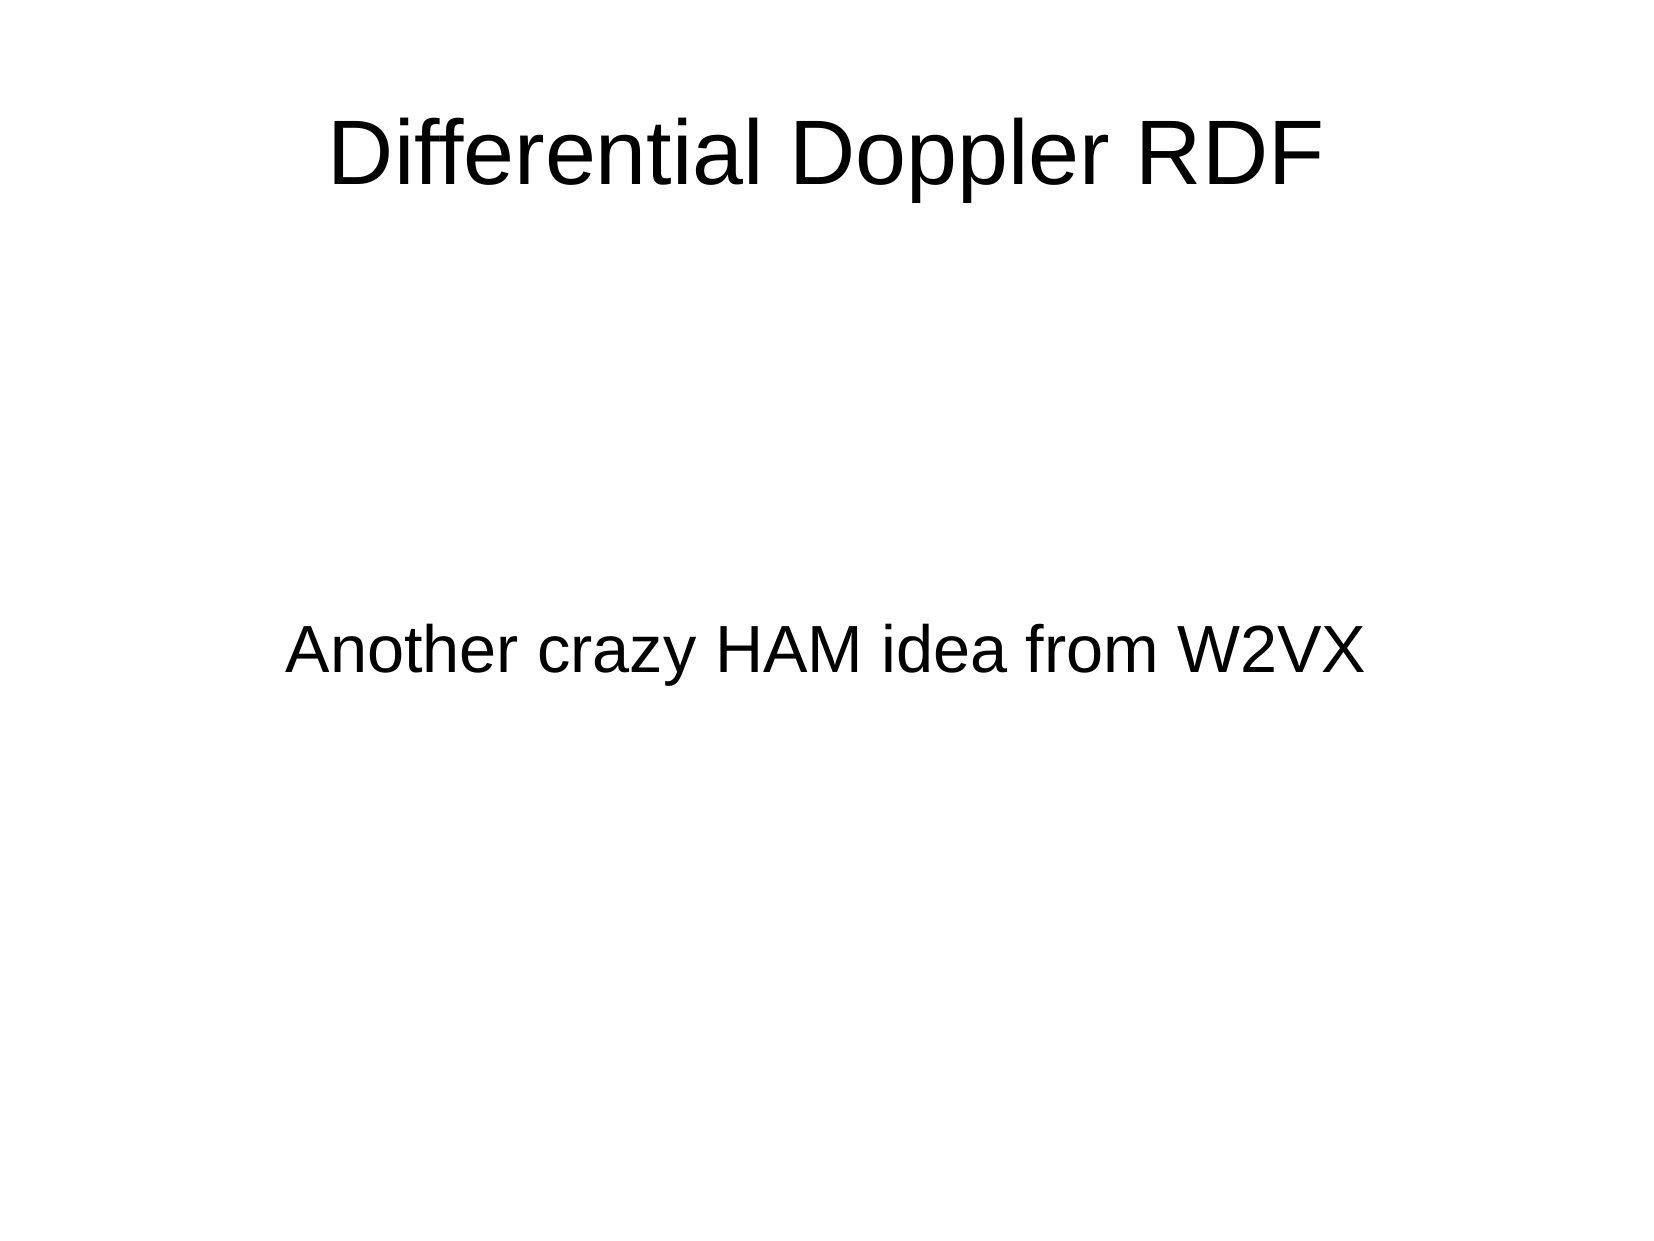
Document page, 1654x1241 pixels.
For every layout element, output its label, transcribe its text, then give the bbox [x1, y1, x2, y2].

title Differential Doppler RDF [82, 49, 1571, 257]
subtitle Another crazy HAM idea from W2VX [82, 290, 1571, 1010]
